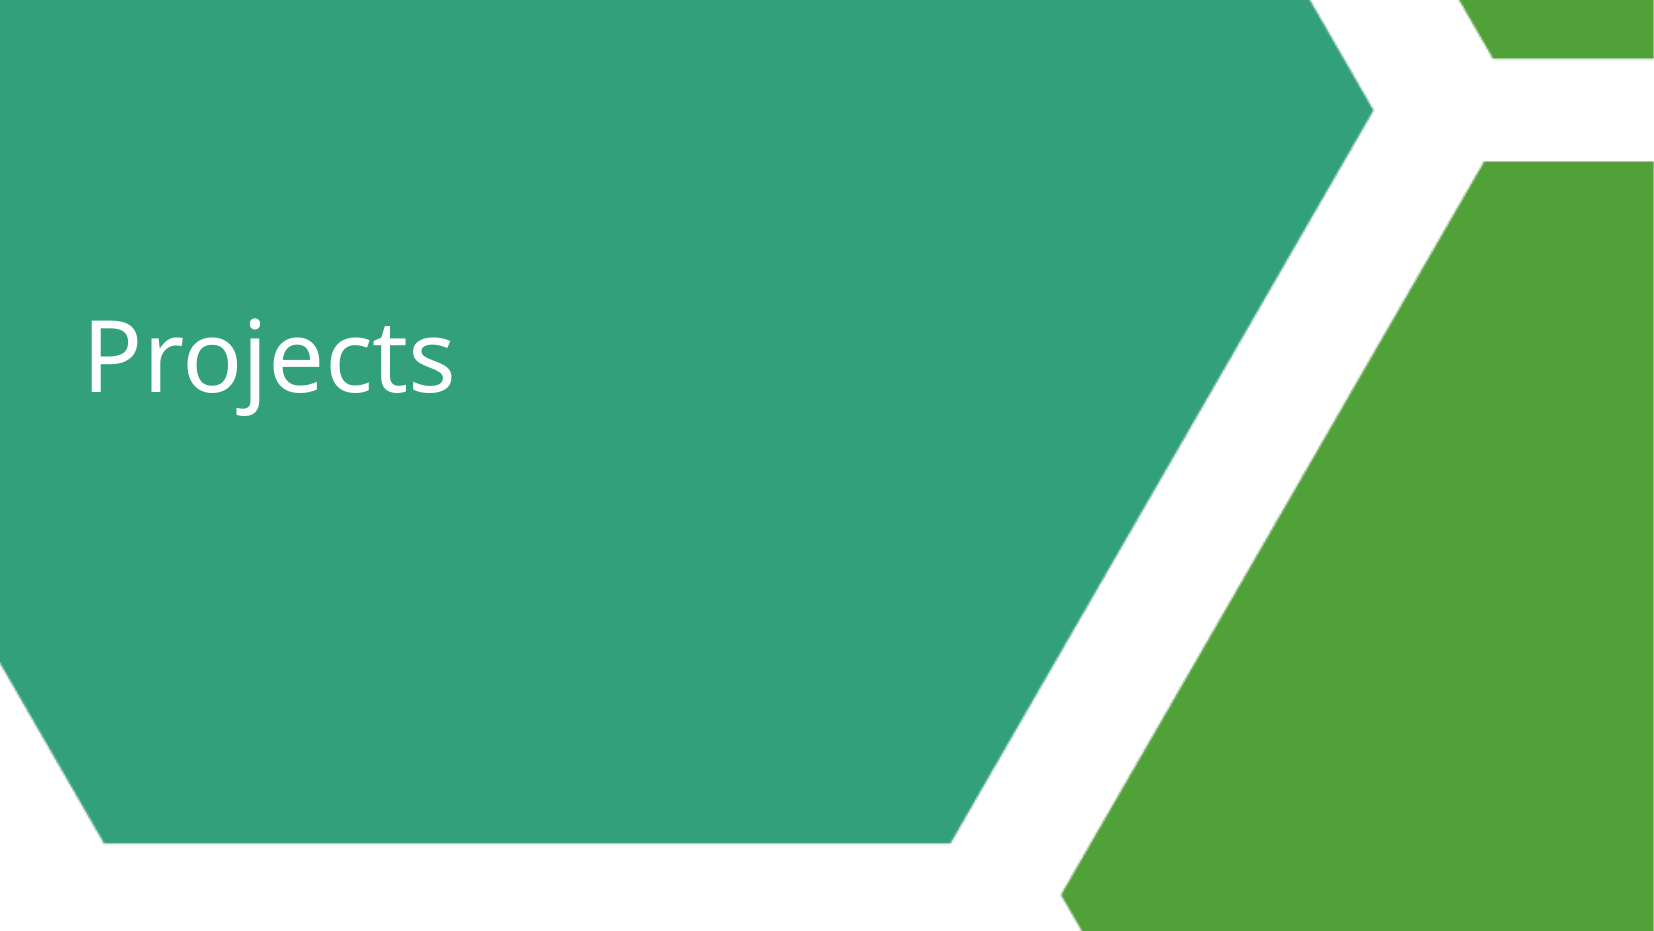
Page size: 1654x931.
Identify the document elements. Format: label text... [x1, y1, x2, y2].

text_box Projects [82, 219, 1218, 486]
picture [0, 0, 1654, 931]
